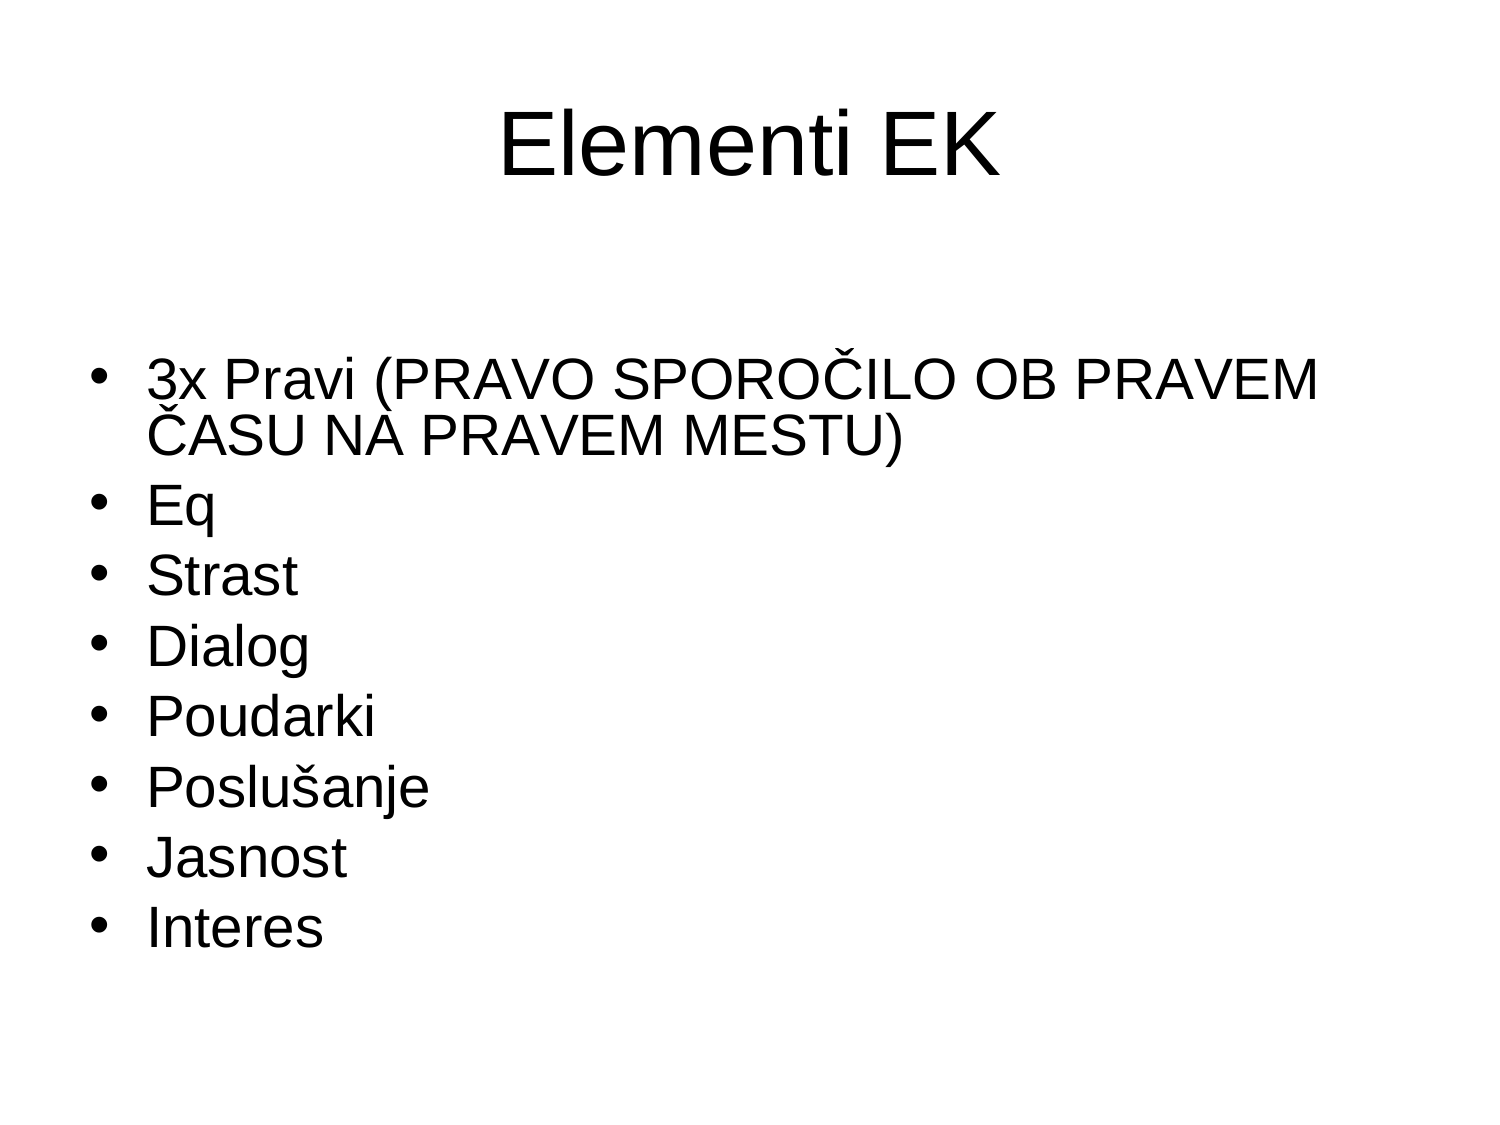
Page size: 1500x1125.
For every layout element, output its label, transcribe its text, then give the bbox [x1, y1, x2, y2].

title Elementi EK [75, 45, 1426, 233]
list 3x Pravi (PRAVO SPOROČILO OB PRAVEM ČASU NA PRAVEM MESTU) Eq Strast Dialog Poudarki Poslušanje Jasnost Interes [75, 262, 1426, 1043]
